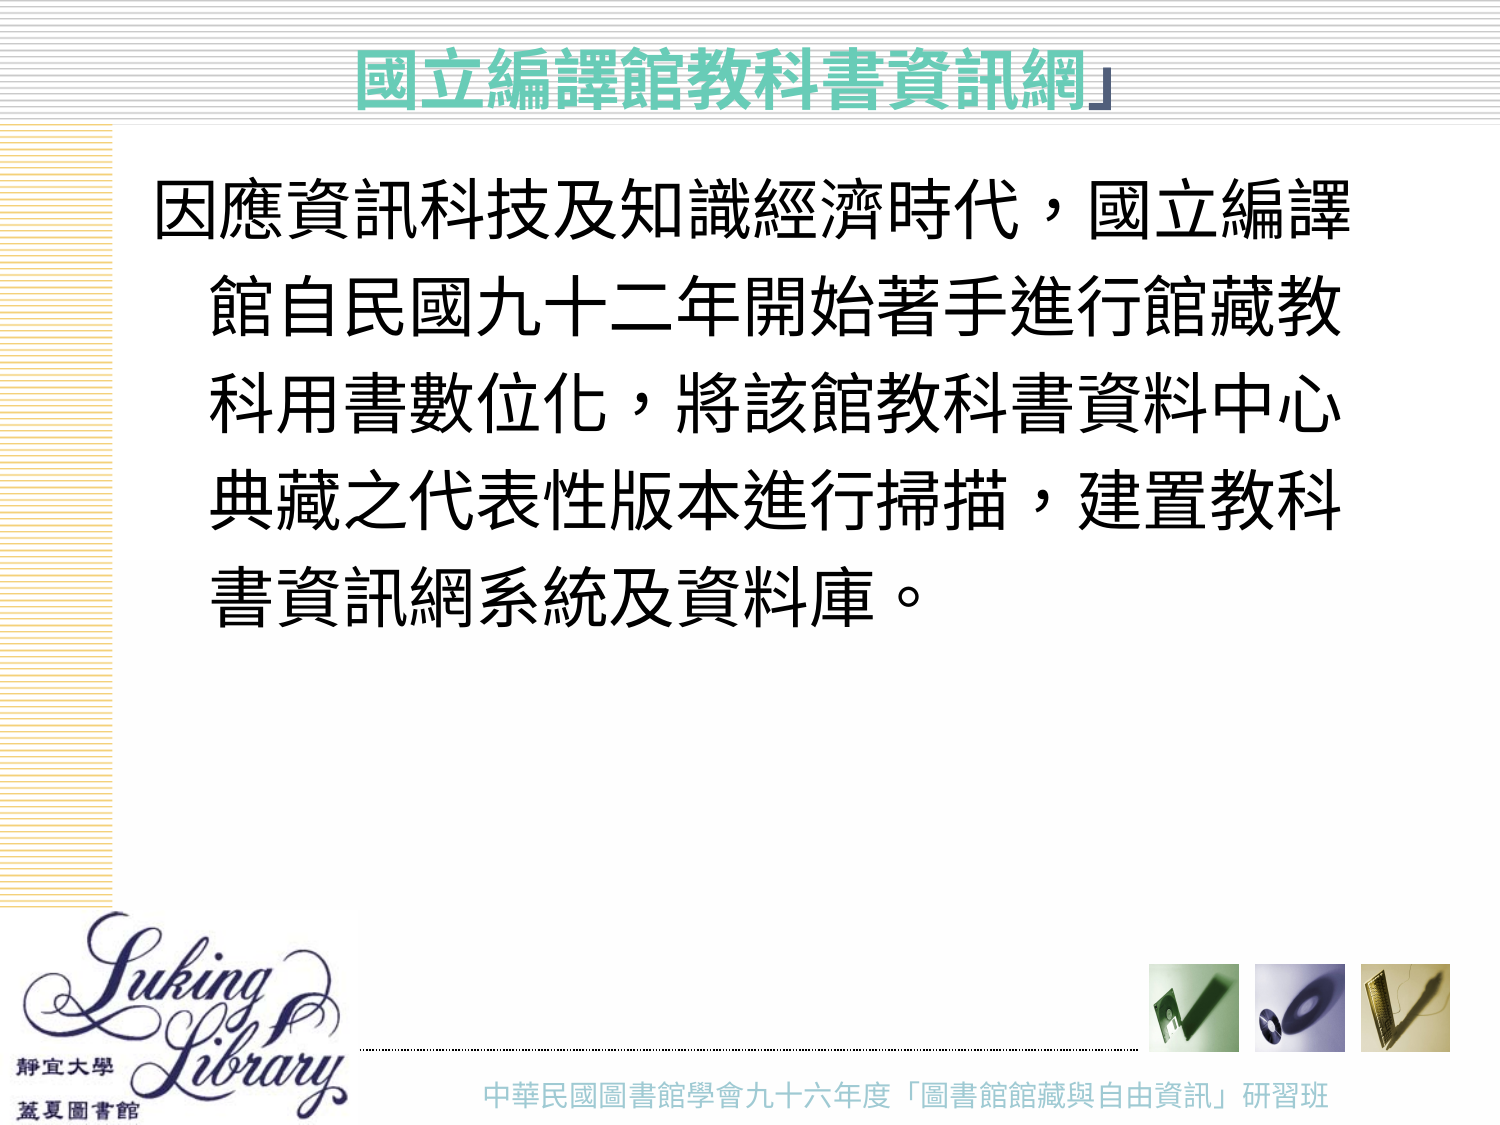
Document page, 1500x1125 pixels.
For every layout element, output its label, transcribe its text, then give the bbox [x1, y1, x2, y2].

picture [1255, 1013, 1345, 1052]
picture [1361, 964, 1450, 1052]
title 國立編譯館教科書資訊網」 [74, 27, 1433, 123]
picture [0, 0, 1500, 1125]
list 因應資訊科技及知識經濟時代，國立編譯館自民國九十二年開始著手進行館藏教科用書數位化，將該館教科書資料中心典藏之代表性版本進行掃描，建置教科書資訊網系統及資料庫。 [137, 149, 1413, 1013]
picture [1149, 1013, 1239, 1052]
